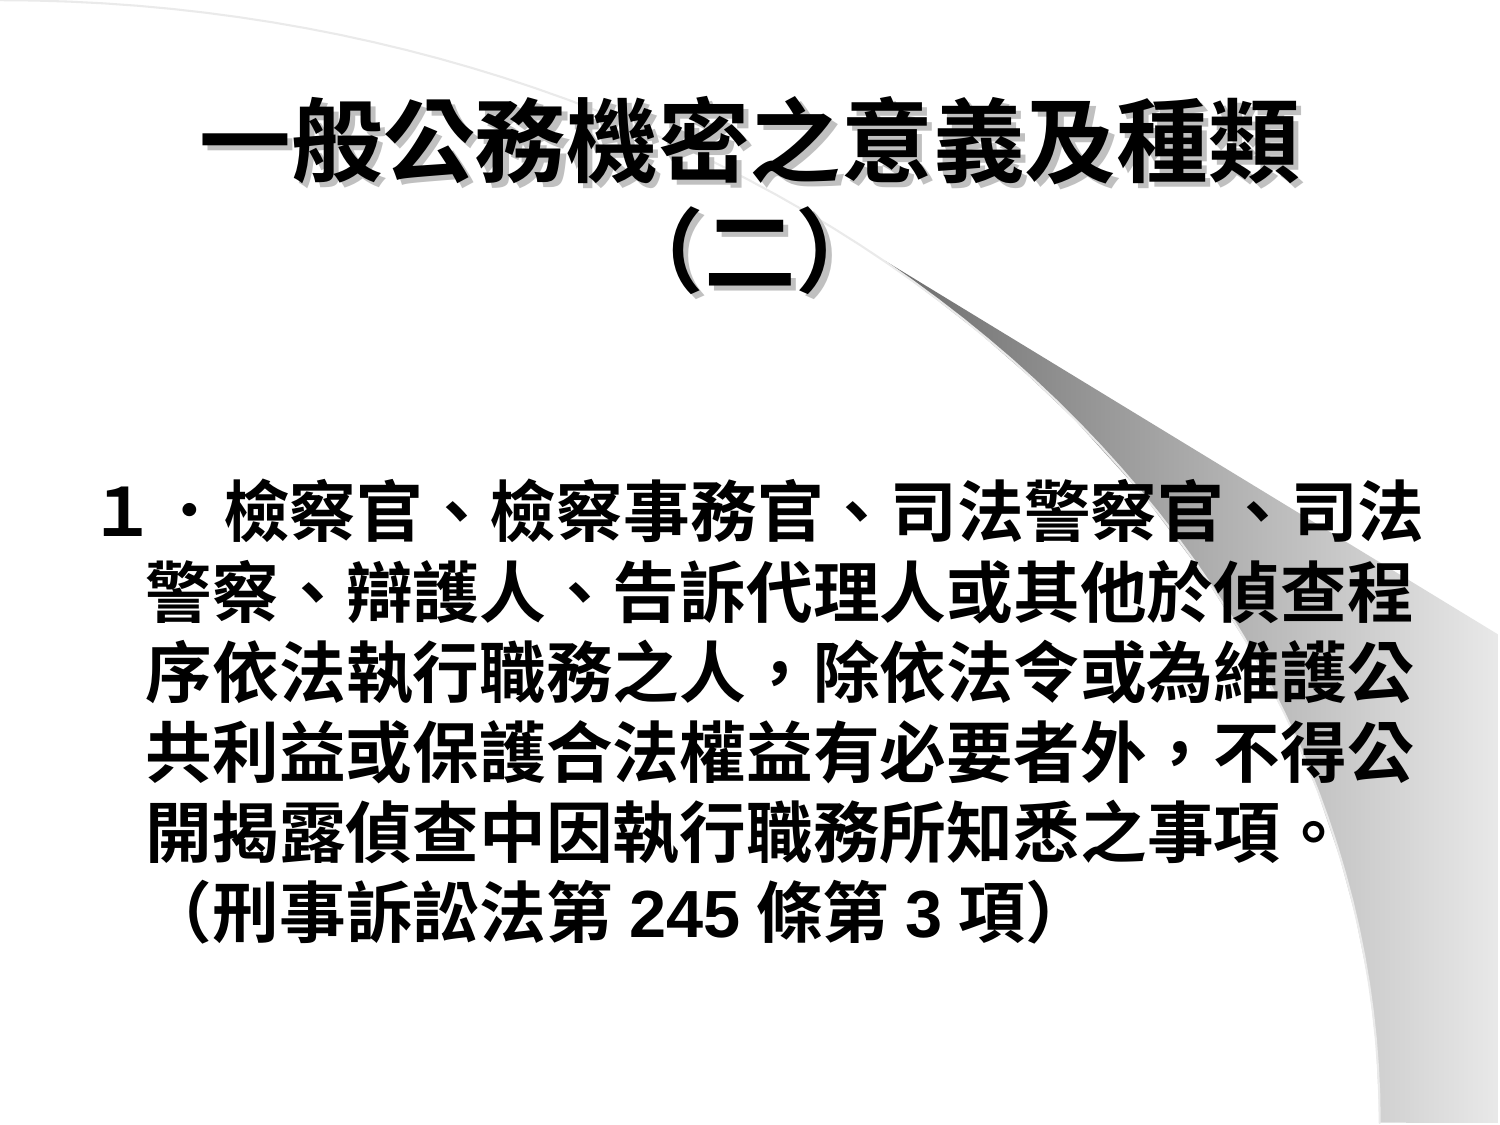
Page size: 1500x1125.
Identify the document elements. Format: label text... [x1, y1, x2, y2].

list １．檢察官、檢察事務官、司法警察官、司法警察、辯護人、告訴代理人或其他於偵查程序依法執行職務之人，除依法令或為維護公共利益或保護合法權益有必要者外，不得公開揭露偵查中因執行職務所知悉之事項。 （刑事訴訟法第245條第3項） [74, 462, 1450, 1063]
title 一般公務機密之意義及種類（二） [112, 99, 1388, 288]
